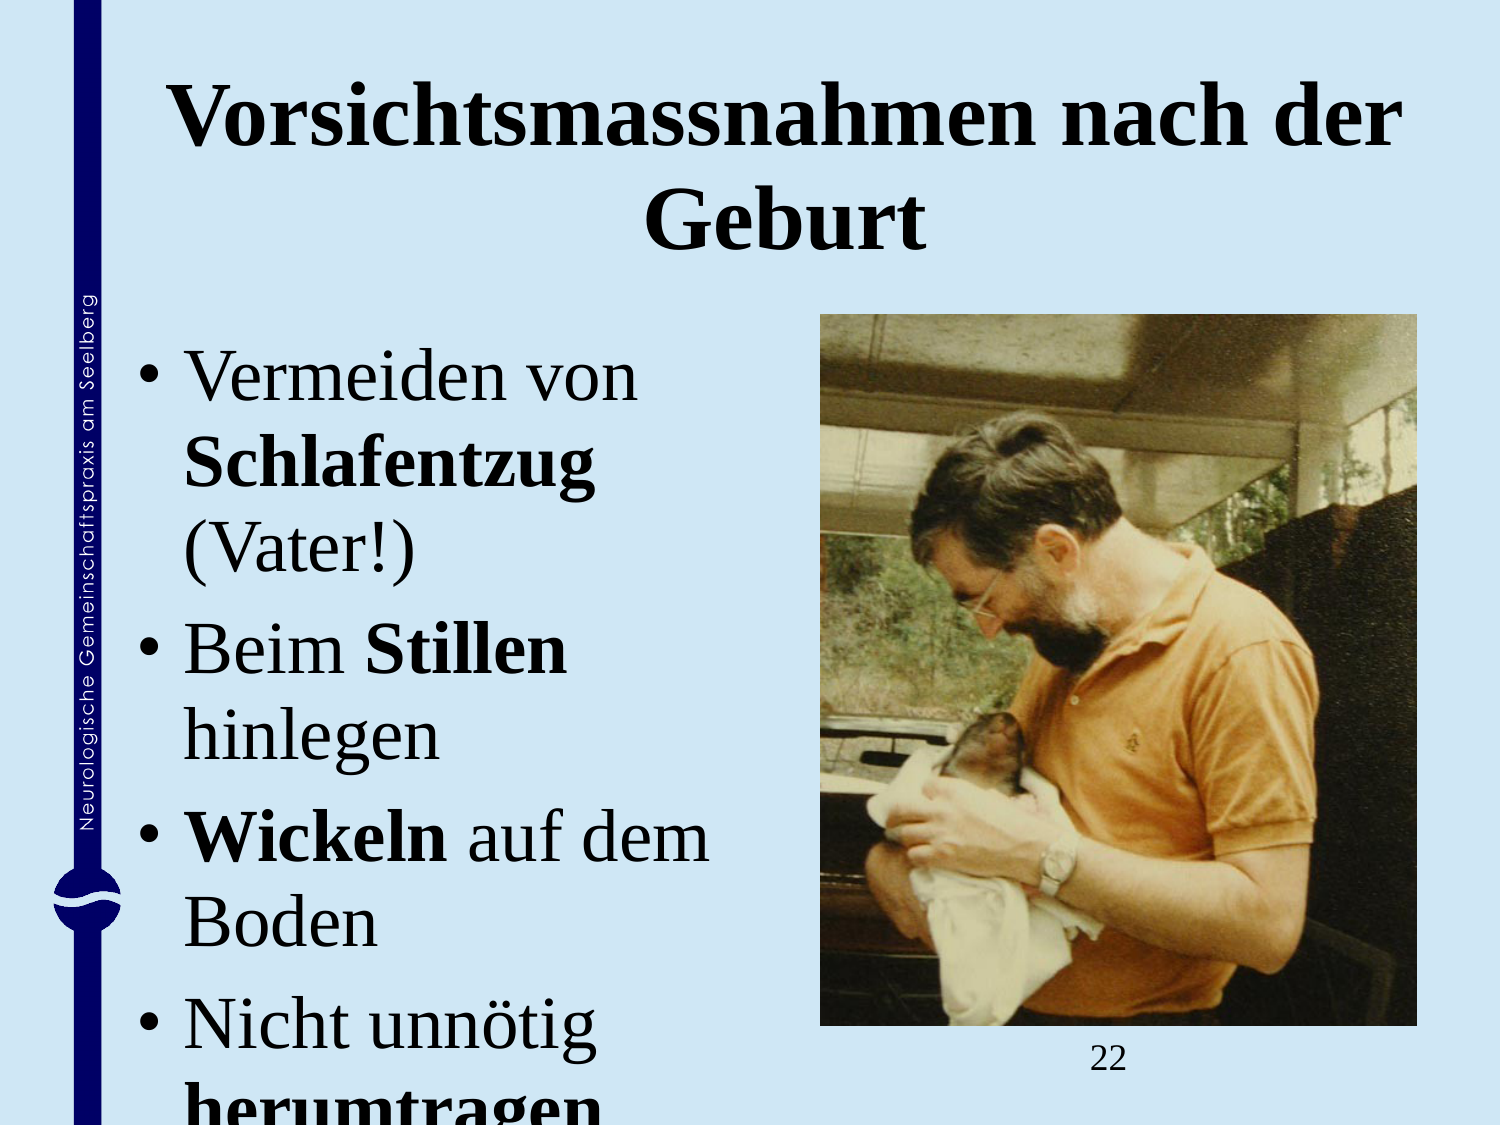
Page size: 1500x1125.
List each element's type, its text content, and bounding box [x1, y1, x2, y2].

slide_number <Nummer> [1074, 1027, 1388, 1100]
picture [53, 0, 121, 1125]
title Vorsichtsmassnahmen nach der Geburt [147, 54, 1423, 279]
list Vermeiden von Schlafentzug (Vater!) Beim Stillen hinlegen Wickeln auf dem Boden Nicht unnötig herumtragen nicht alleine baden Kinderwagen mit automatischer Bremse [112, 324, 798, 1083]
picture [820, 314, 1417, 1027]
